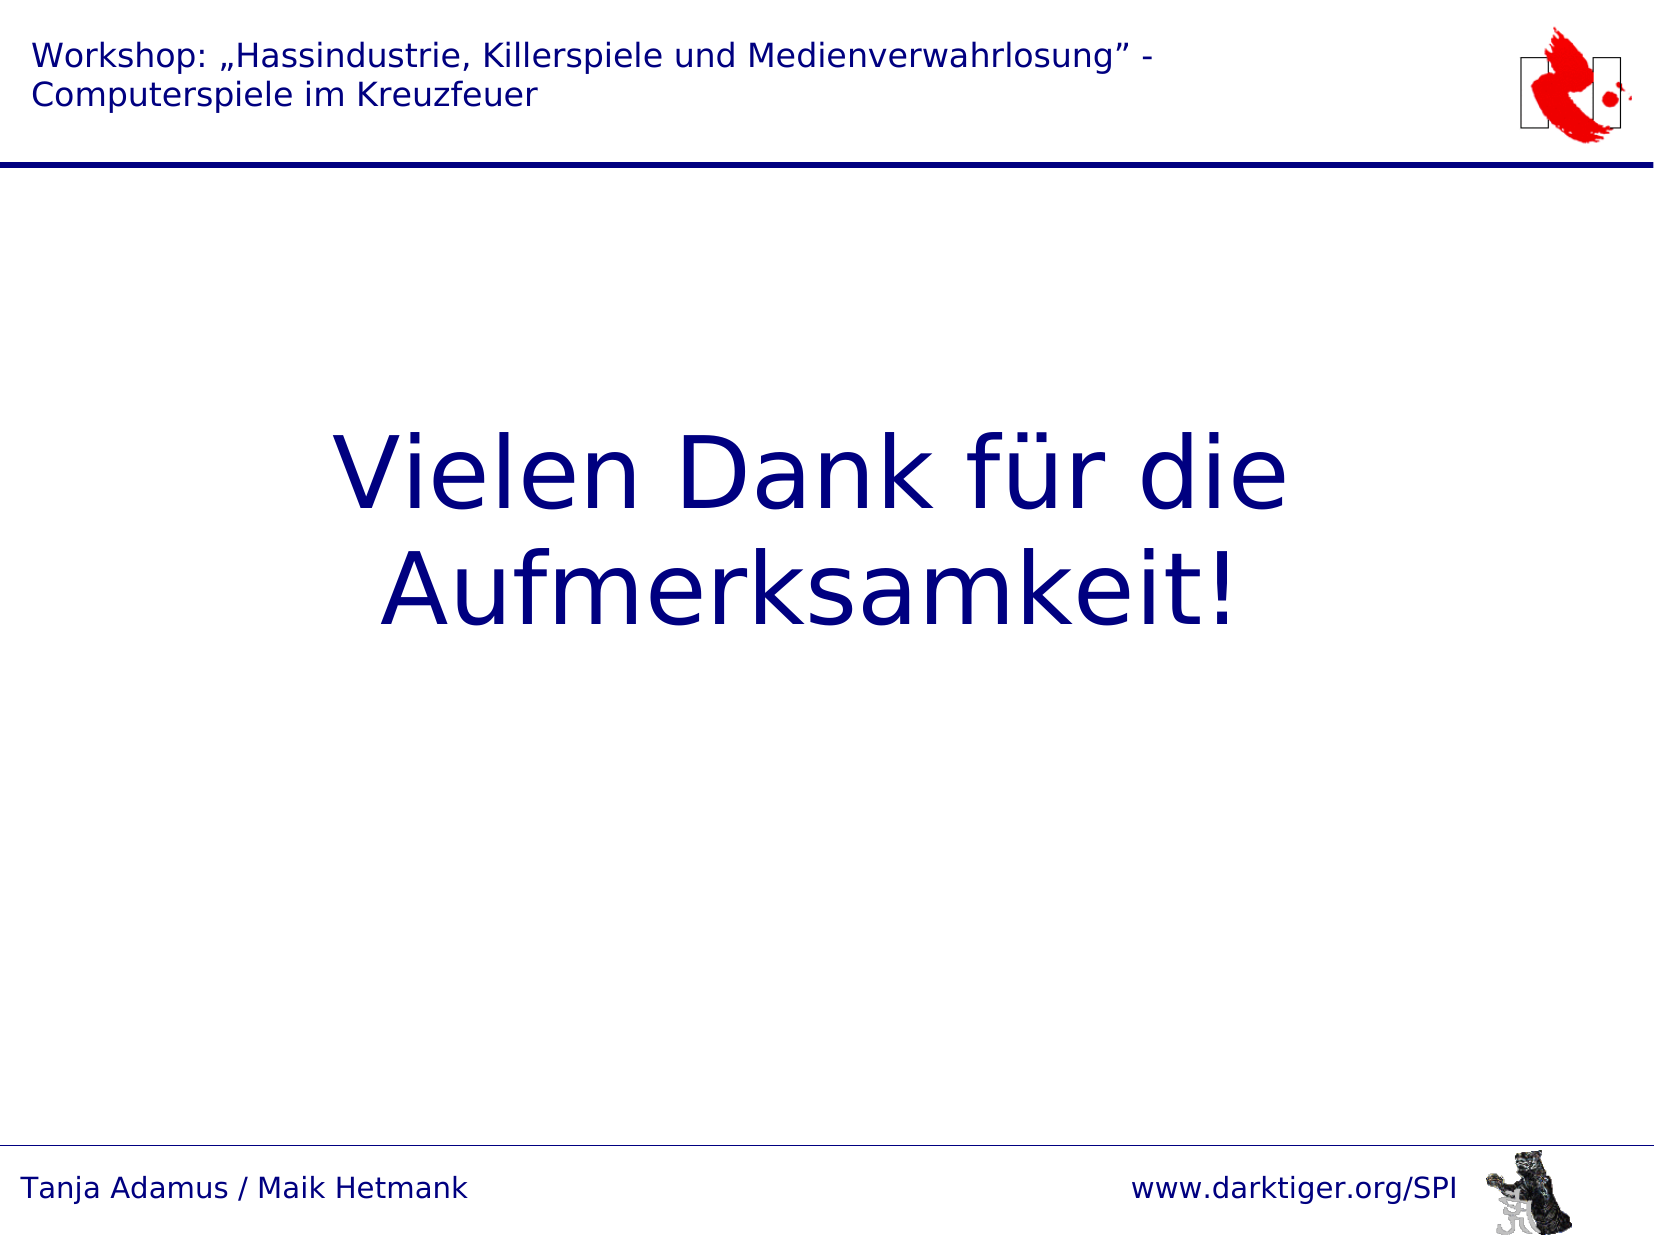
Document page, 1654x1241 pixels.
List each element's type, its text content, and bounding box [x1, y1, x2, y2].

text_box Workshop: „Hassindustrie, Killerspiele und Medienverwahrlosung” - Computerspiele im Kreuzfeuer [16, 29, 1418, 178]
picture [1486, 1150, 1572, 1235]
picture [1503, 16, 1632, 148]
text_box Vielen Dank für die Aufmerksamkeit! [0, 408, 1625, 656]
